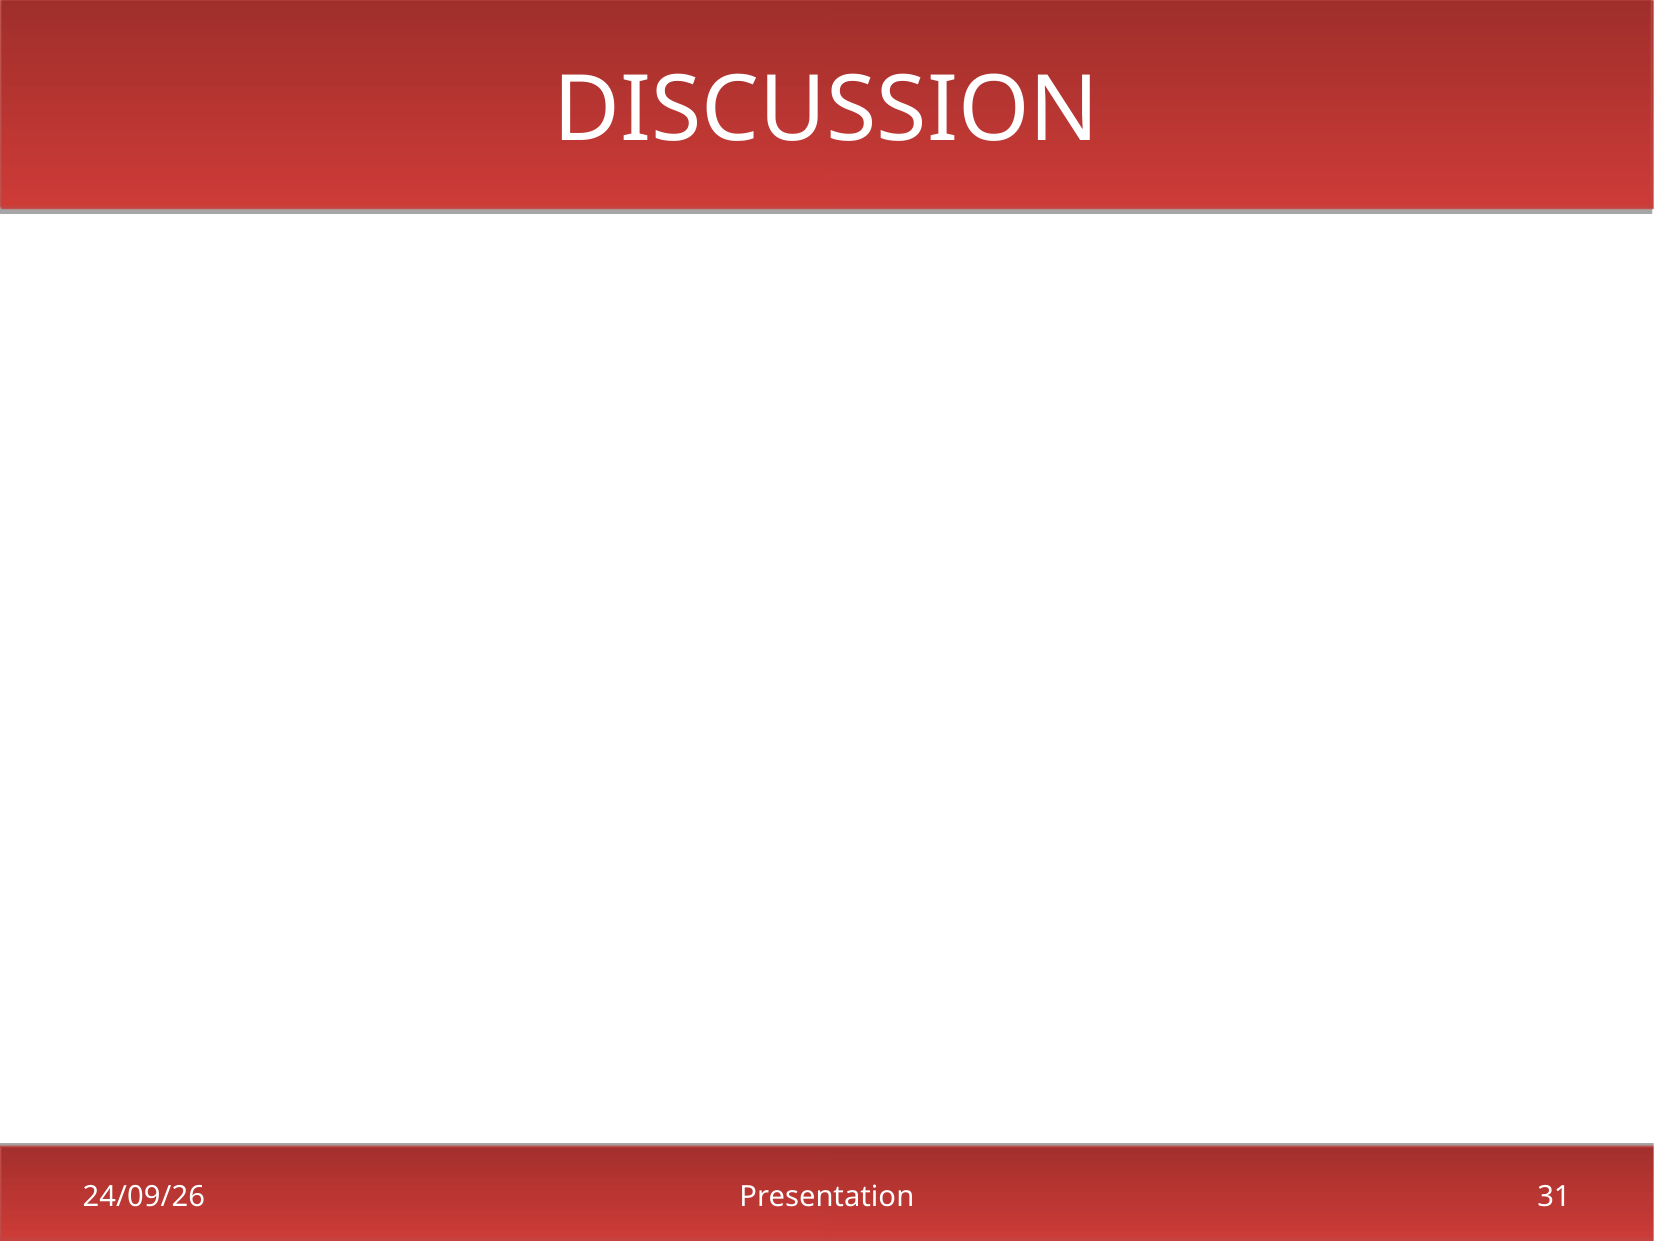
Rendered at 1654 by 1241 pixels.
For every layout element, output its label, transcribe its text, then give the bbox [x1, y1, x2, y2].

title DISCUSSION [59, 31, 1595, 178]
picture [0, 1143, 1654, 1241]
picture [0, 0, 1654, 214]
